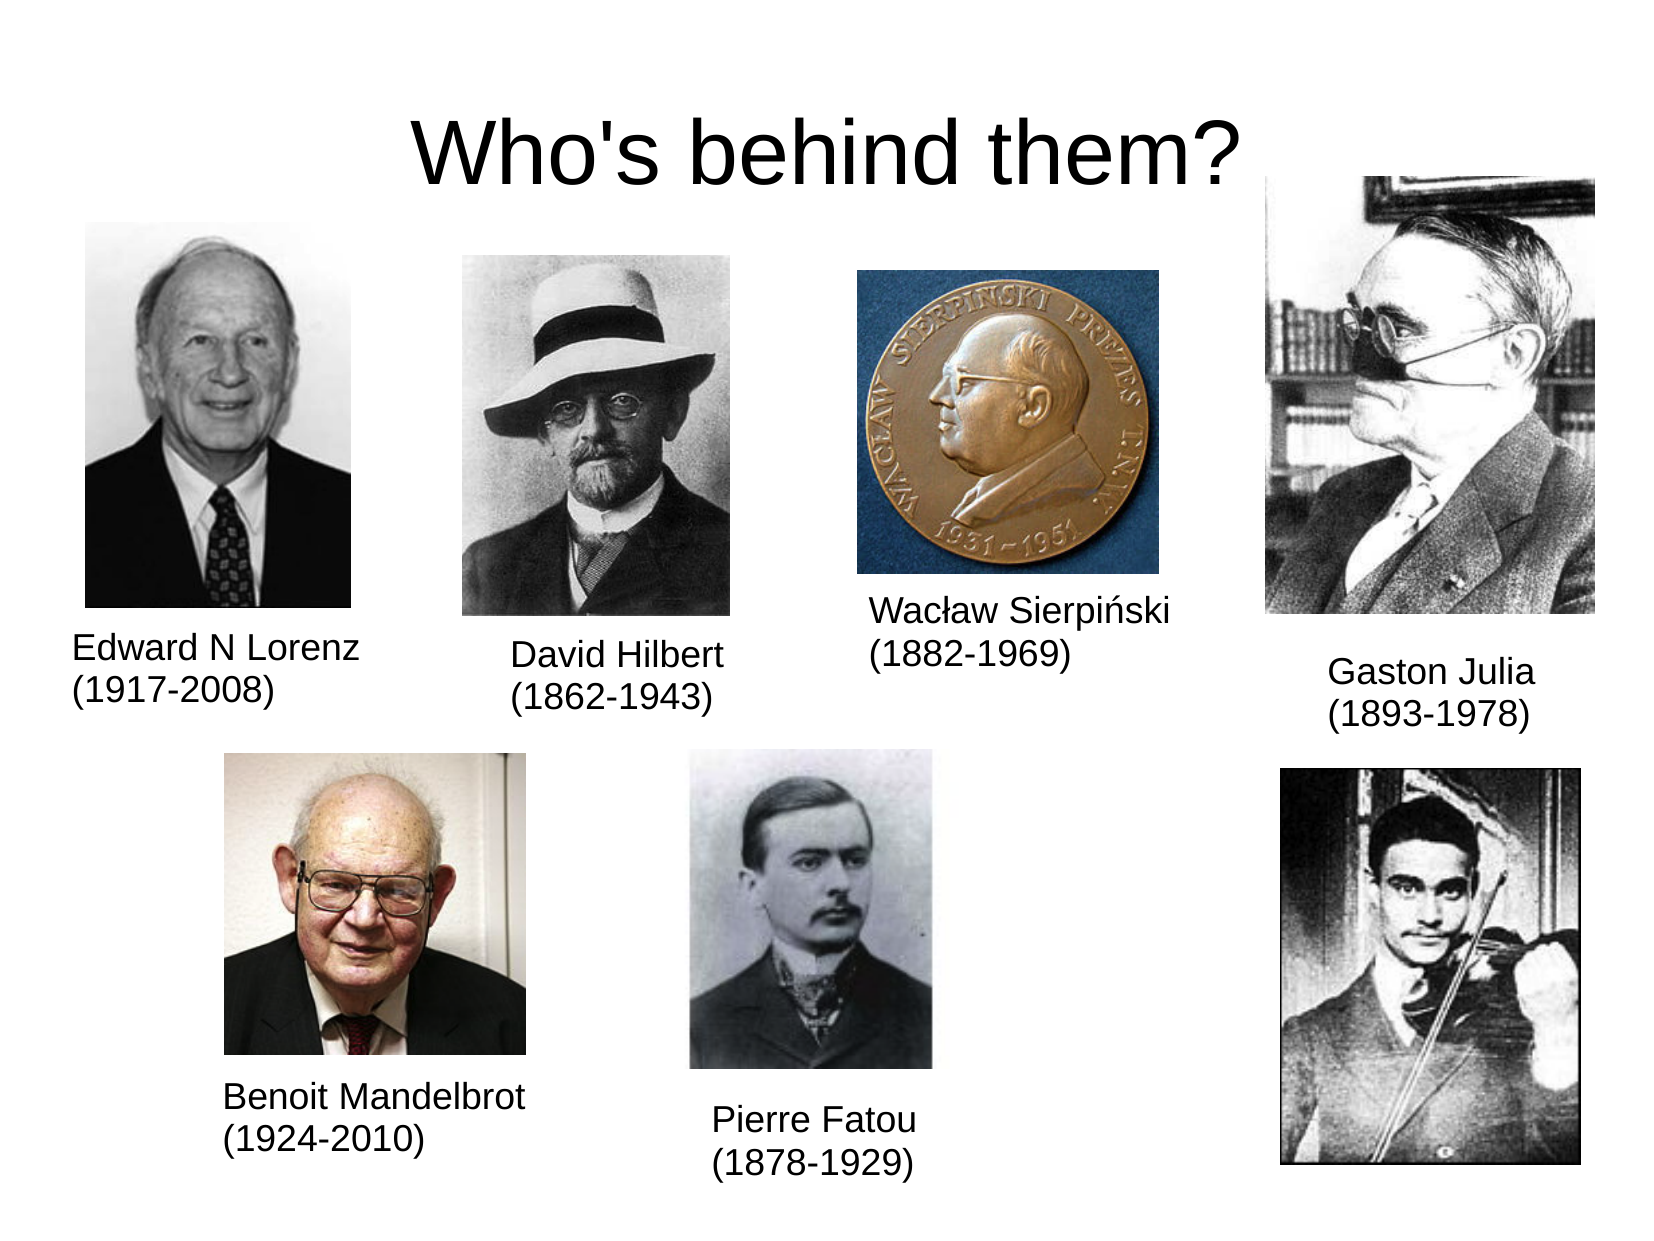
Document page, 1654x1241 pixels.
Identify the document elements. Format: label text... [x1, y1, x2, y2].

text_box Edward N Lorenz (1917-2008) [56, 619, 377, 719]
text_box David Hilbert (1862-1943) [495, 626, 740, 725]
picture [462, 255, 730, 616]
picture [85, 222, 351, 608]
picture [224, 753, 526, 1055]
picture [1280, 768, 1581, 1165]
title Who's behind them? [82, 49, 1571, 257]
picture [1265, 176, 1595, 614]
picture [652, 749, 971, 1069]
text_box Gaston Julia (1893-1978) [1312, 642, 1551, 742]
text_box Benoit Mandelbrot (1924-2010) [207, 1068, 542, 1167]
text_box Wacław Sierpiński (1882-1969) [853, 582, 1187, 682]
text_box Pierre Fatou (1878-1929) [696, 1091, 933, 1191]
picture [857, 270, 1159, 574]
